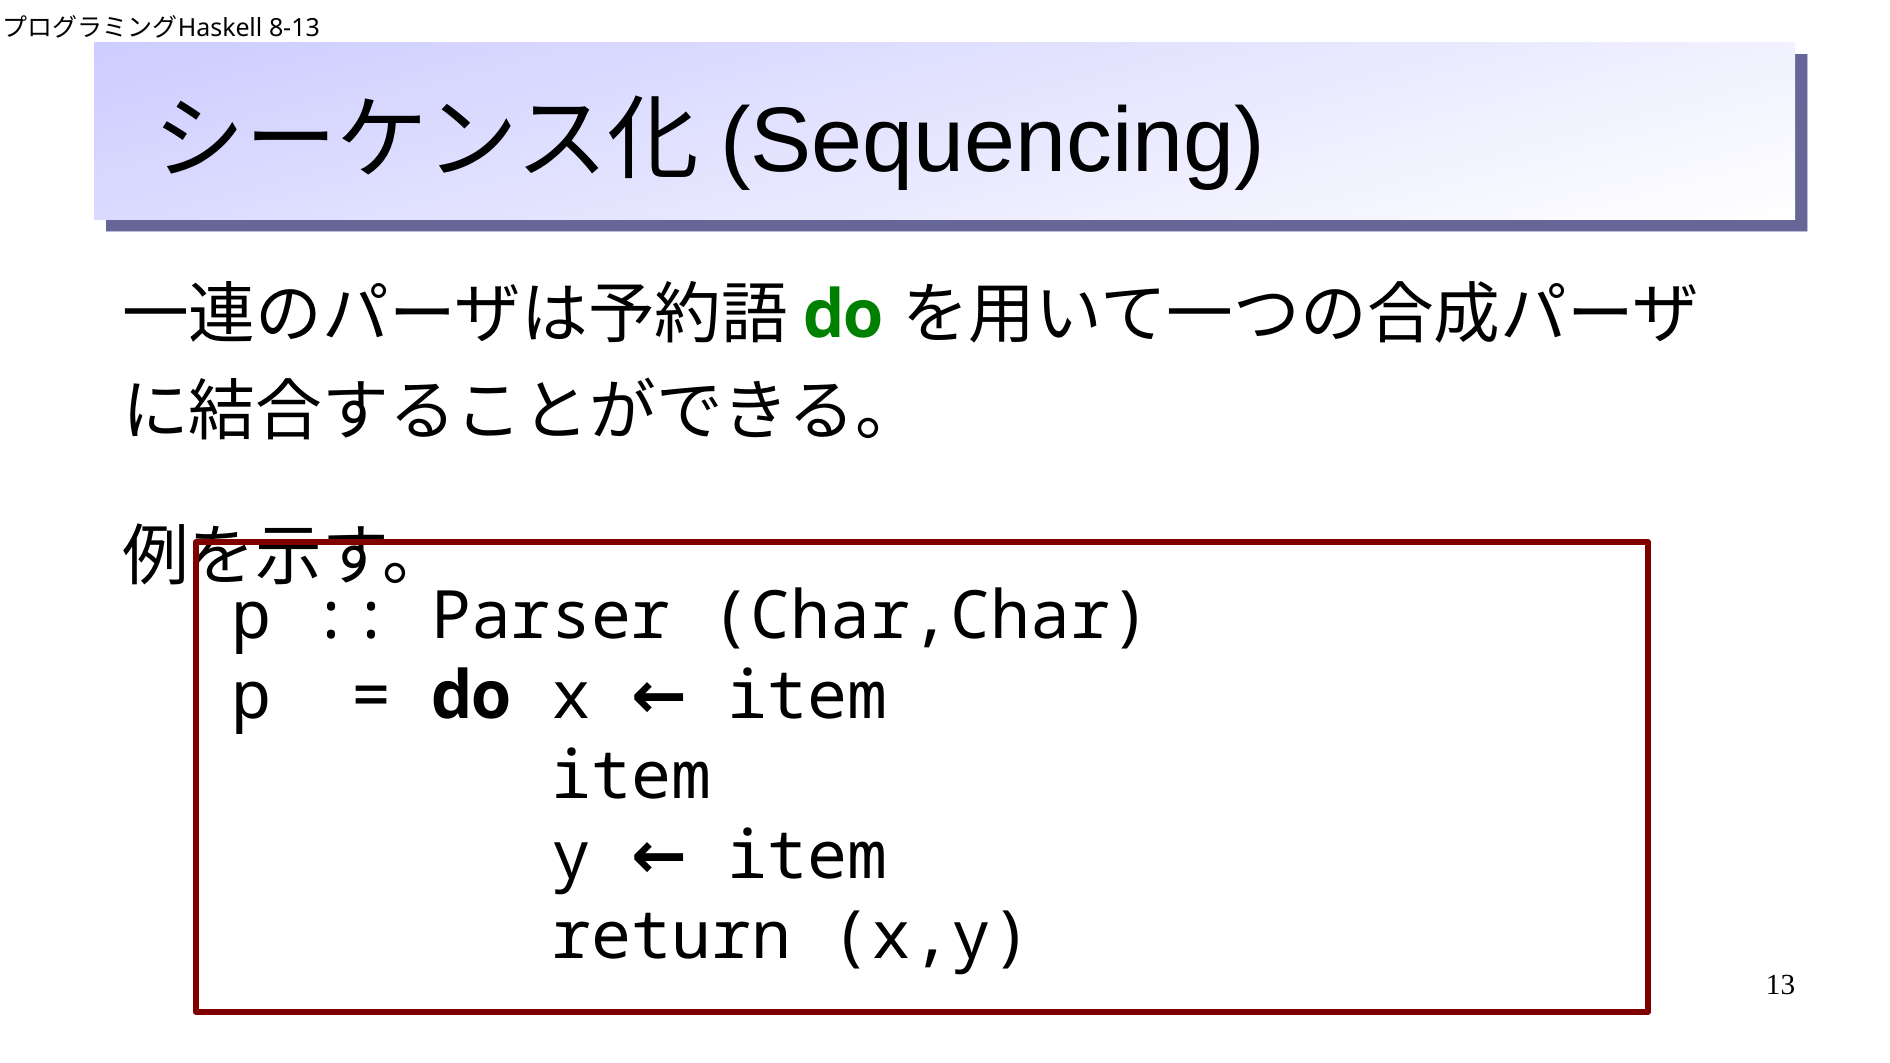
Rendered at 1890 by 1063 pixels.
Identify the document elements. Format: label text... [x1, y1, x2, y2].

title シーケンス化 (Sequencing) [94, 42, 1796, 220]
text_box 一連のパーザは予約語 do を用いて一つの合成パーザに結合することができる。 例を示す。 [107, 252, 1763, 513]
text_box p :: Parser (Char,Char) p = do x ← item item y ← item return (x,y) [195, 542, 1648, 1012]
